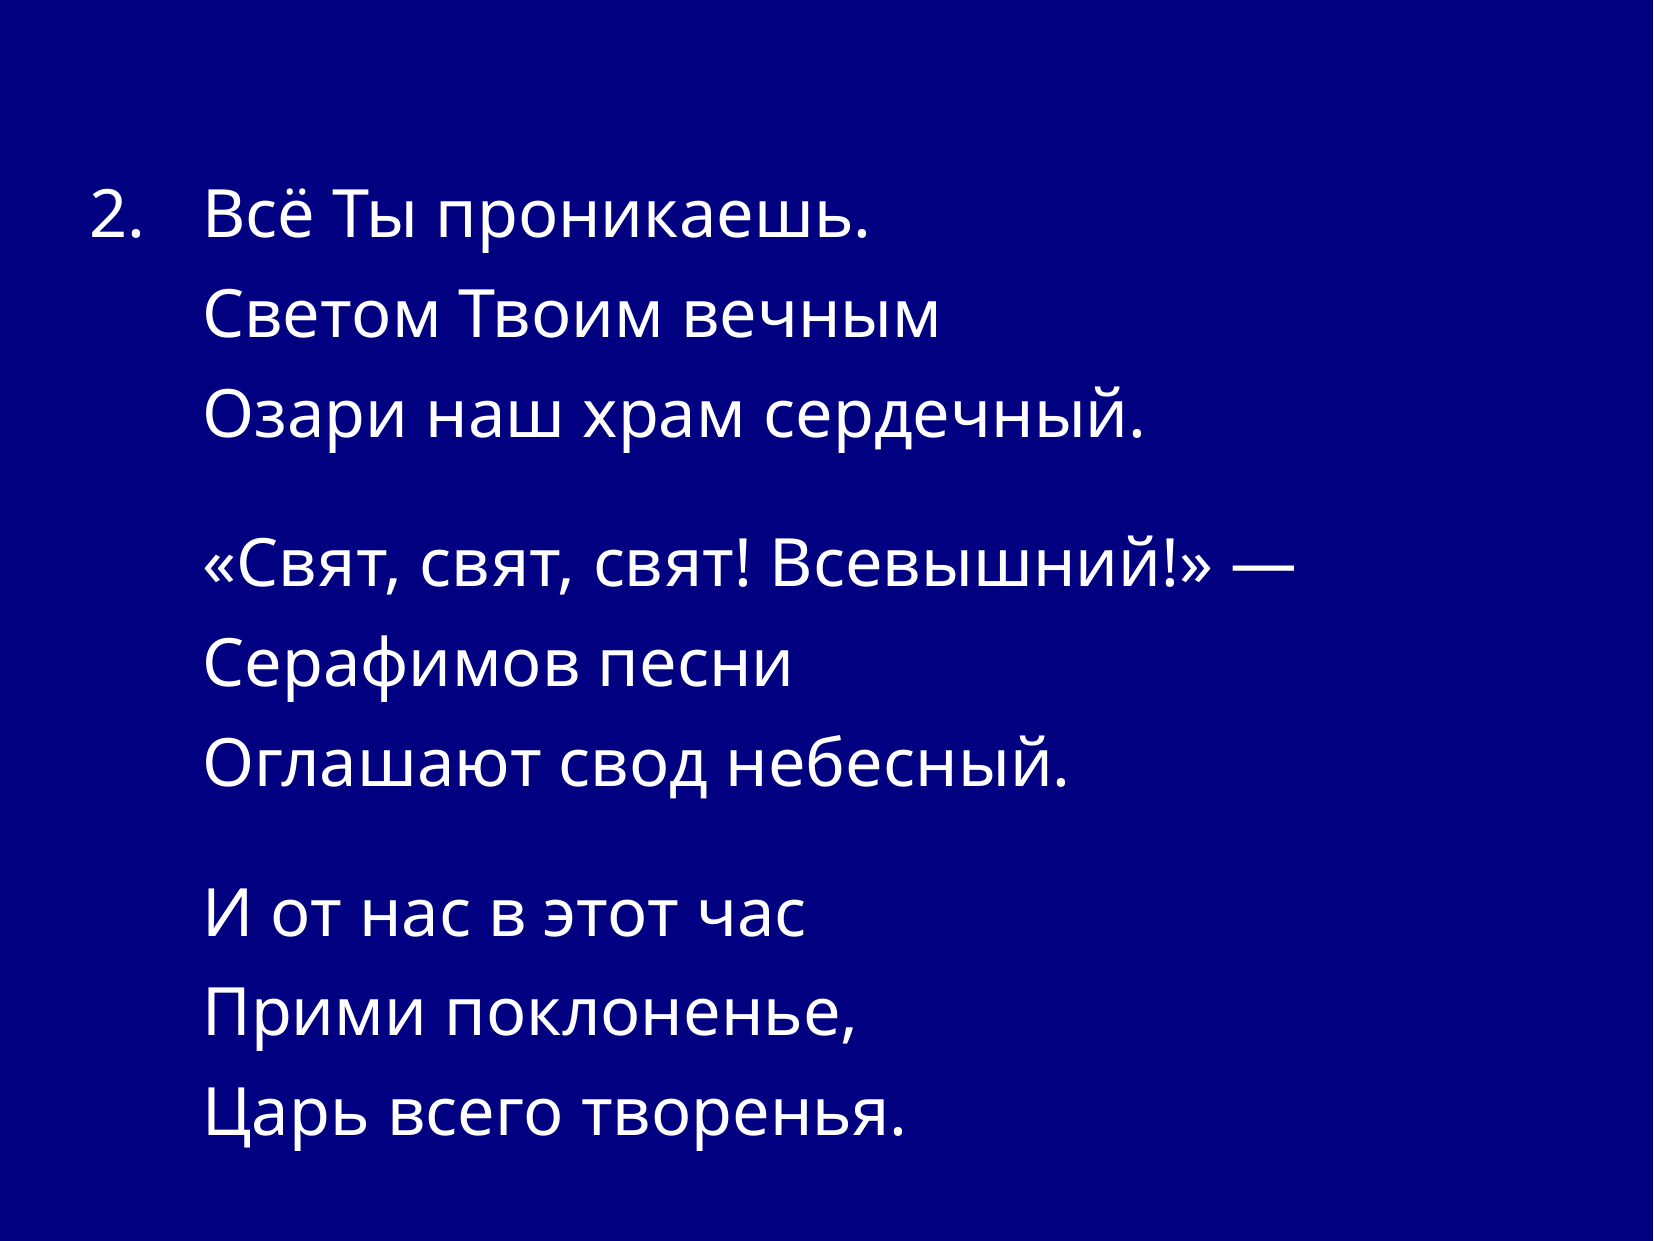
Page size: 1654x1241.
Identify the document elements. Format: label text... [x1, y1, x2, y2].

text_box 2. Всё Ты проникаешь. Светом Твоим вечным Озари наш храм сердечный. «Свят, свят, свят! Всевышний!» — Серафимов песни Оглашают свод небесный. И от нас в этот час Прими поклоненье, Царь всего творенья. [75, 150, 1576, 1163]
